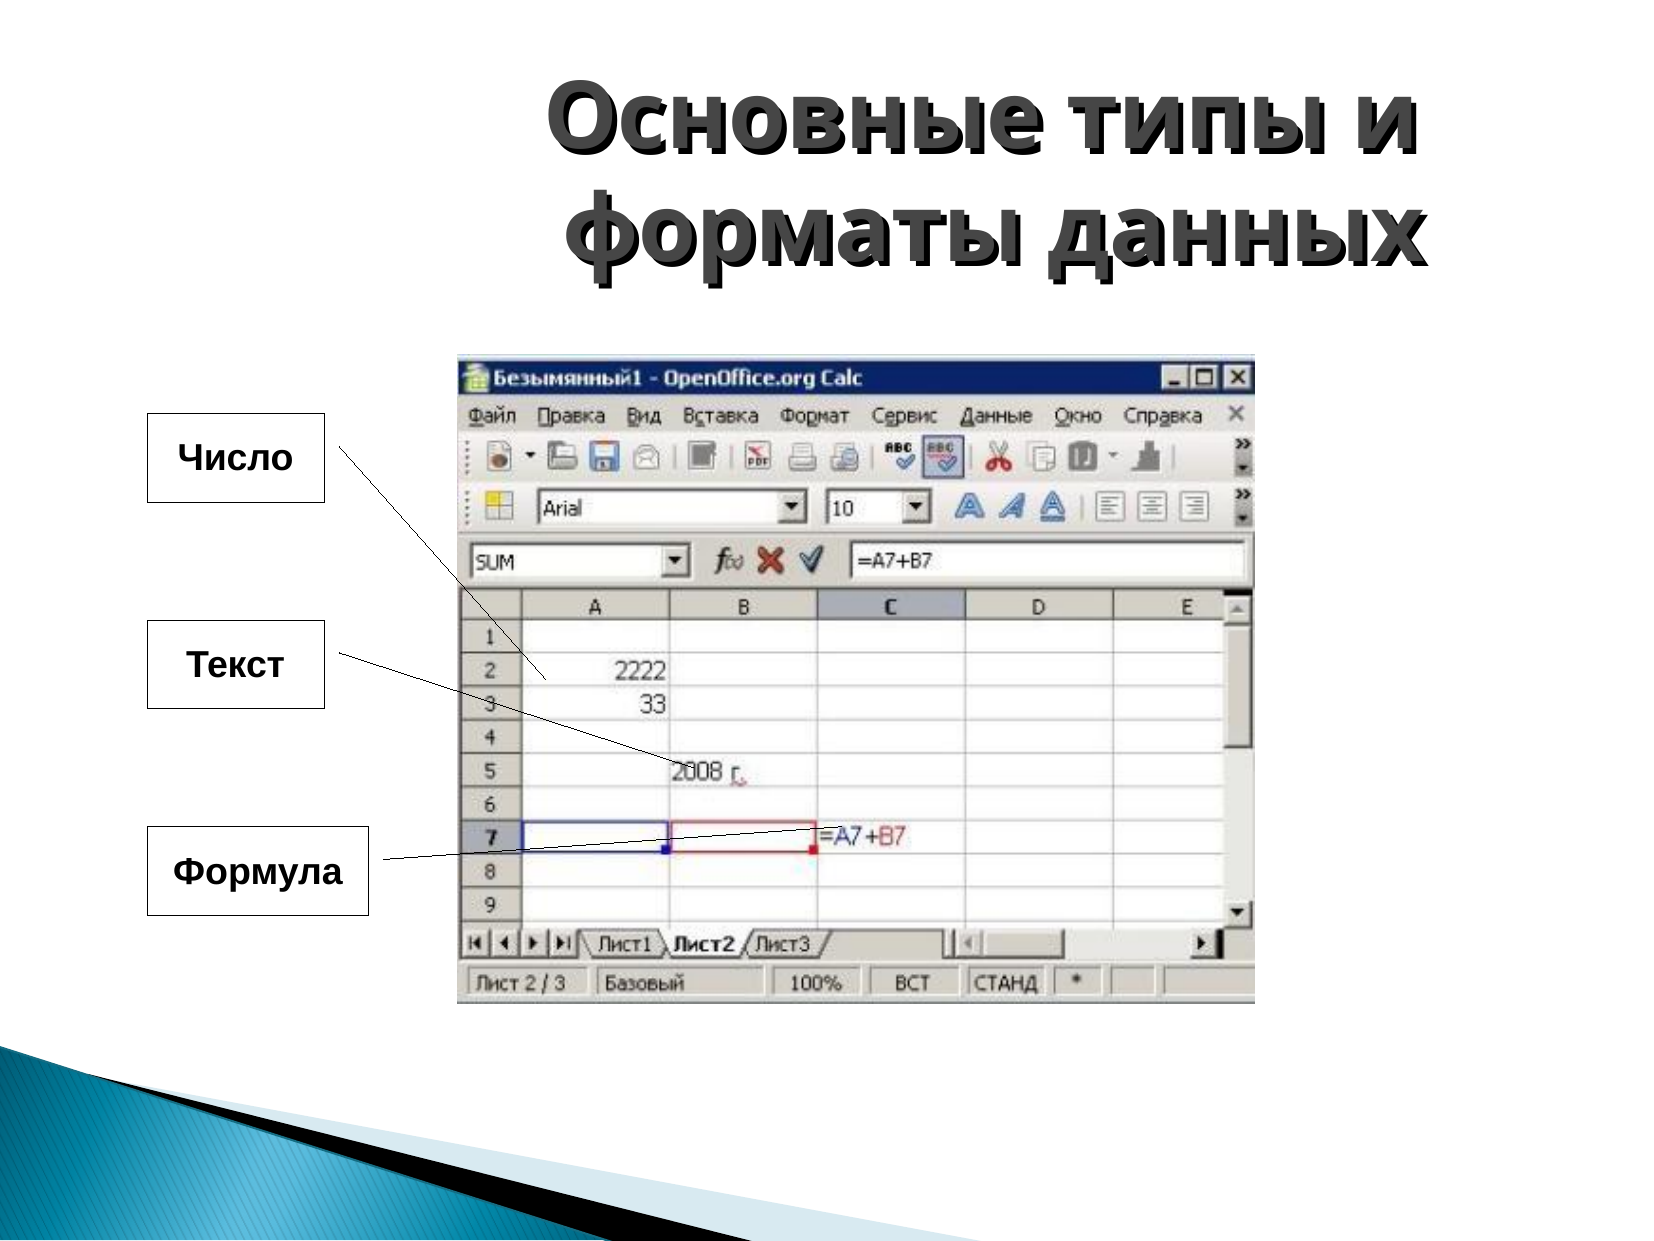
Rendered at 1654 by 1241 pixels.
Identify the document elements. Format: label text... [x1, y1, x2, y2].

title Основные типы и форматы данных [333, 64, 1654, 272]
text_box Число [147, 413, 324, 502]
text_box Формула [147, 827, 369, 915]
picture [457, 354, 1255, 1004]
text_box Текст [147, 620, 324, 709]
